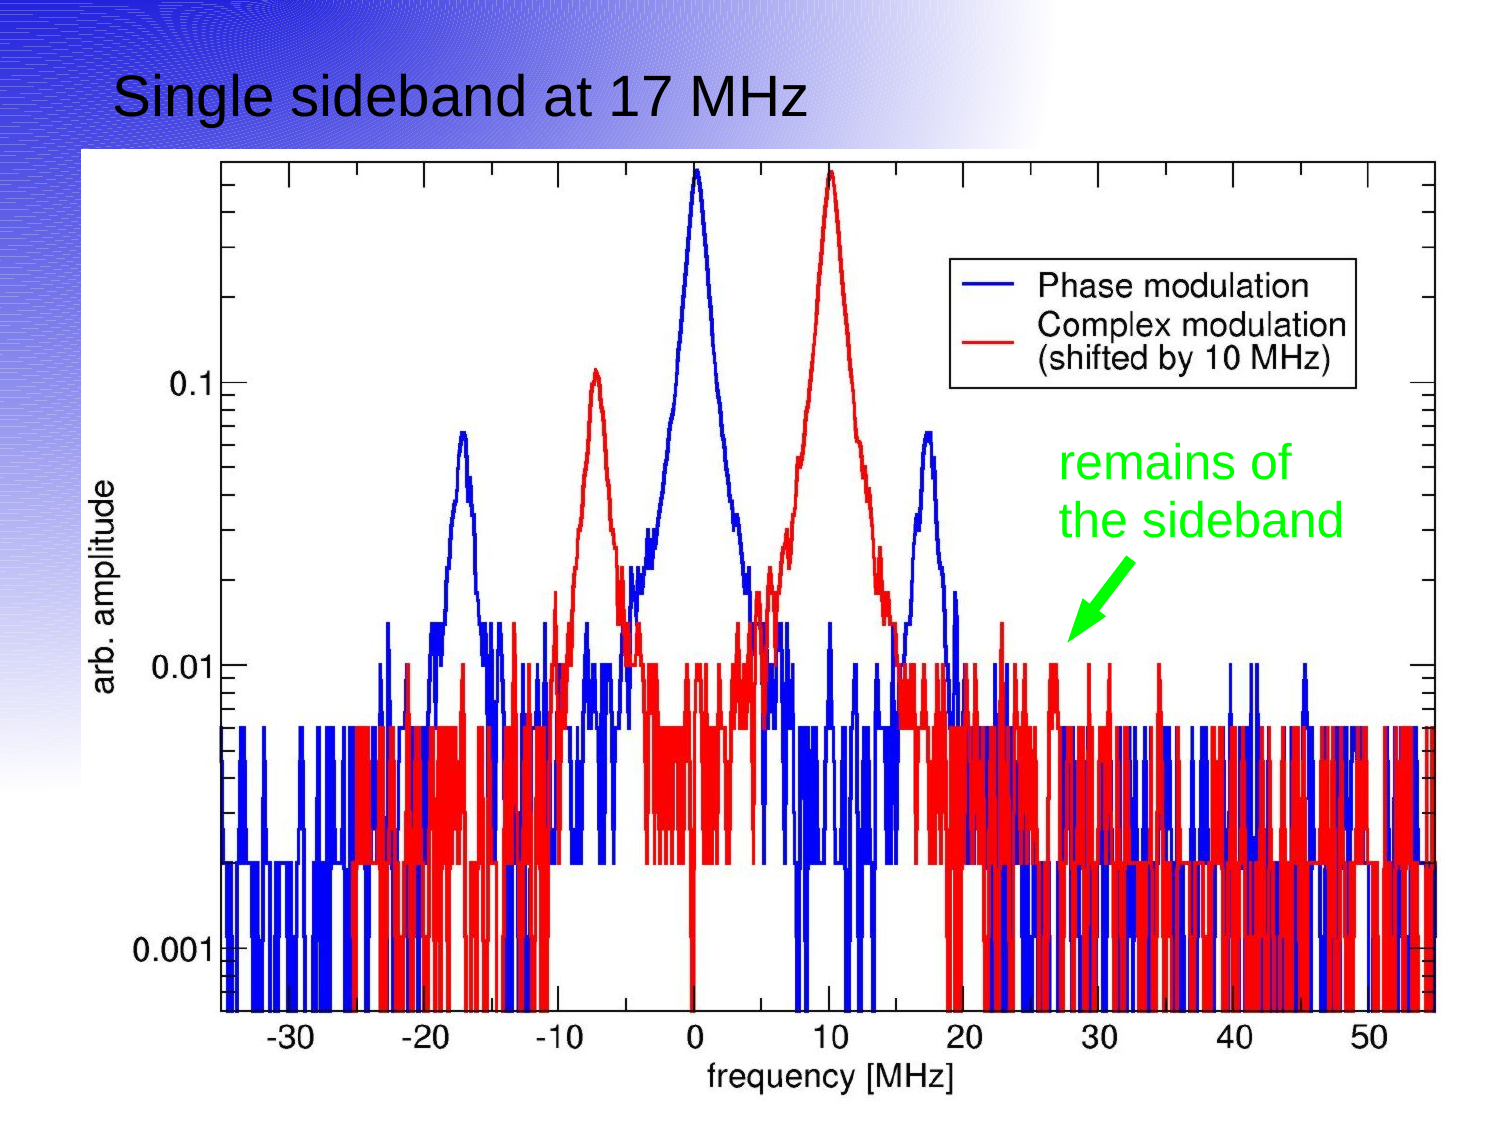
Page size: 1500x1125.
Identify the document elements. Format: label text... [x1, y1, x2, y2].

picture [81, 149, 1448, 1103]
title Single sideband at 17 MHz [112, 24, 1388, 149]
text_box remains of the sideband [1058, 431, 1345, 546]
